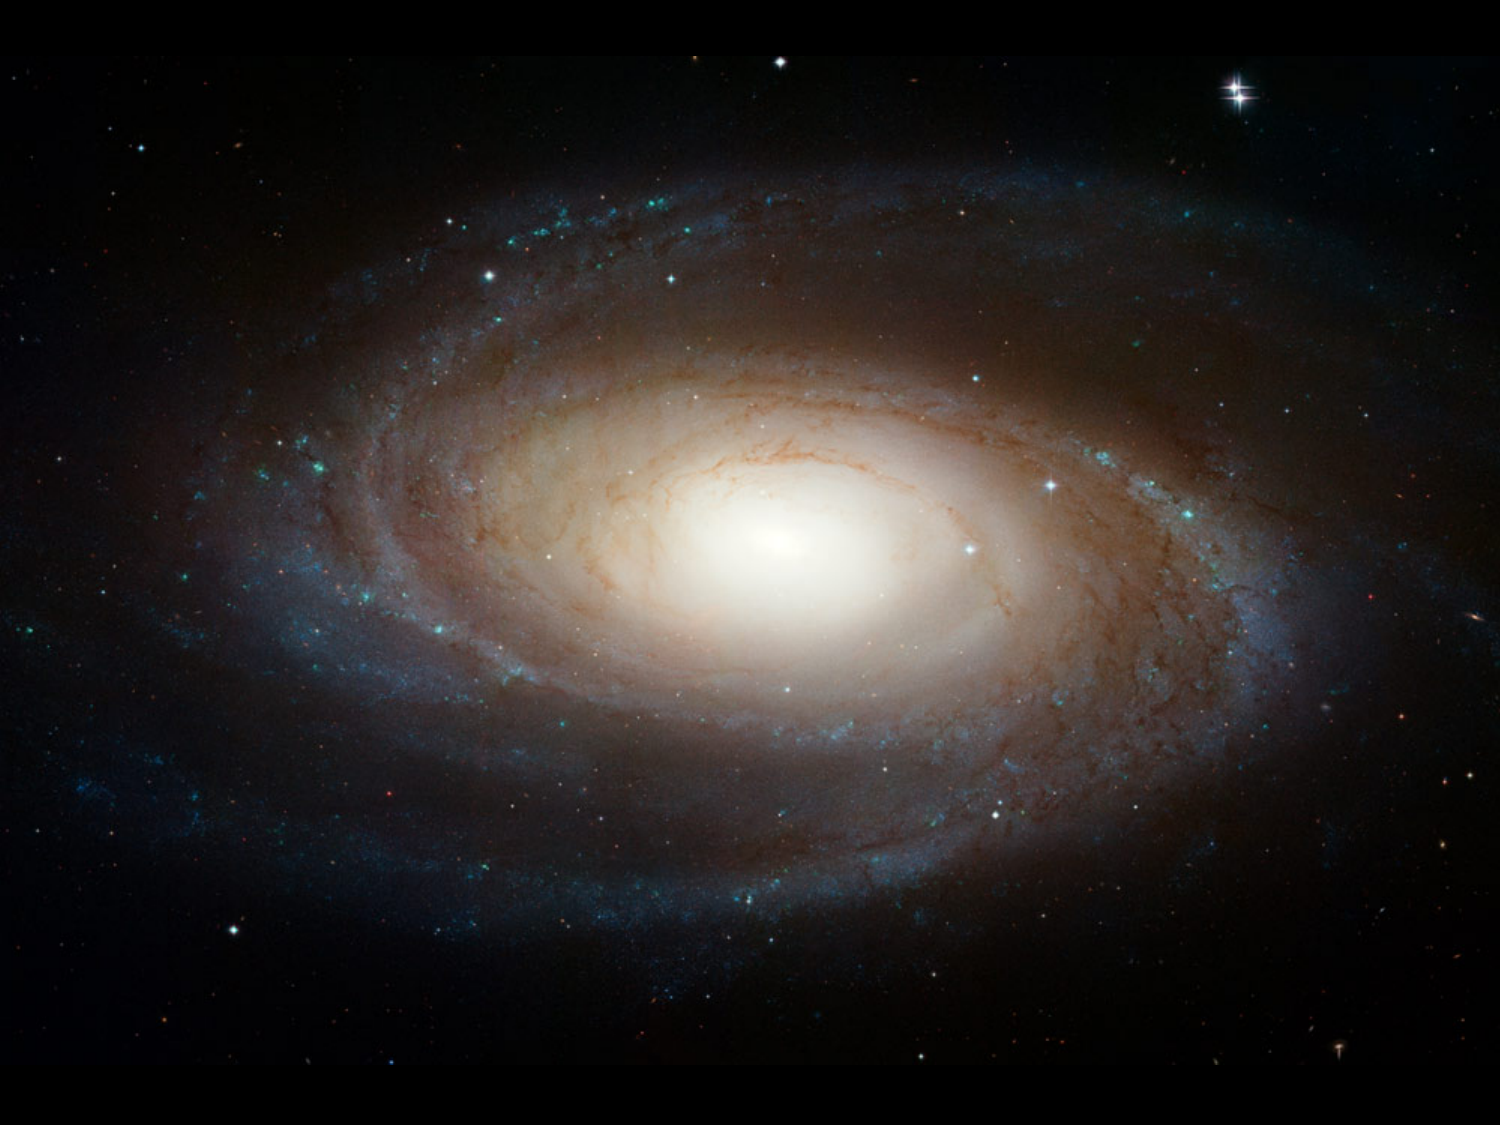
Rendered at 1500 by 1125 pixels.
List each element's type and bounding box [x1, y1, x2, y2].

picture [0, 56, 1500, 1065]
